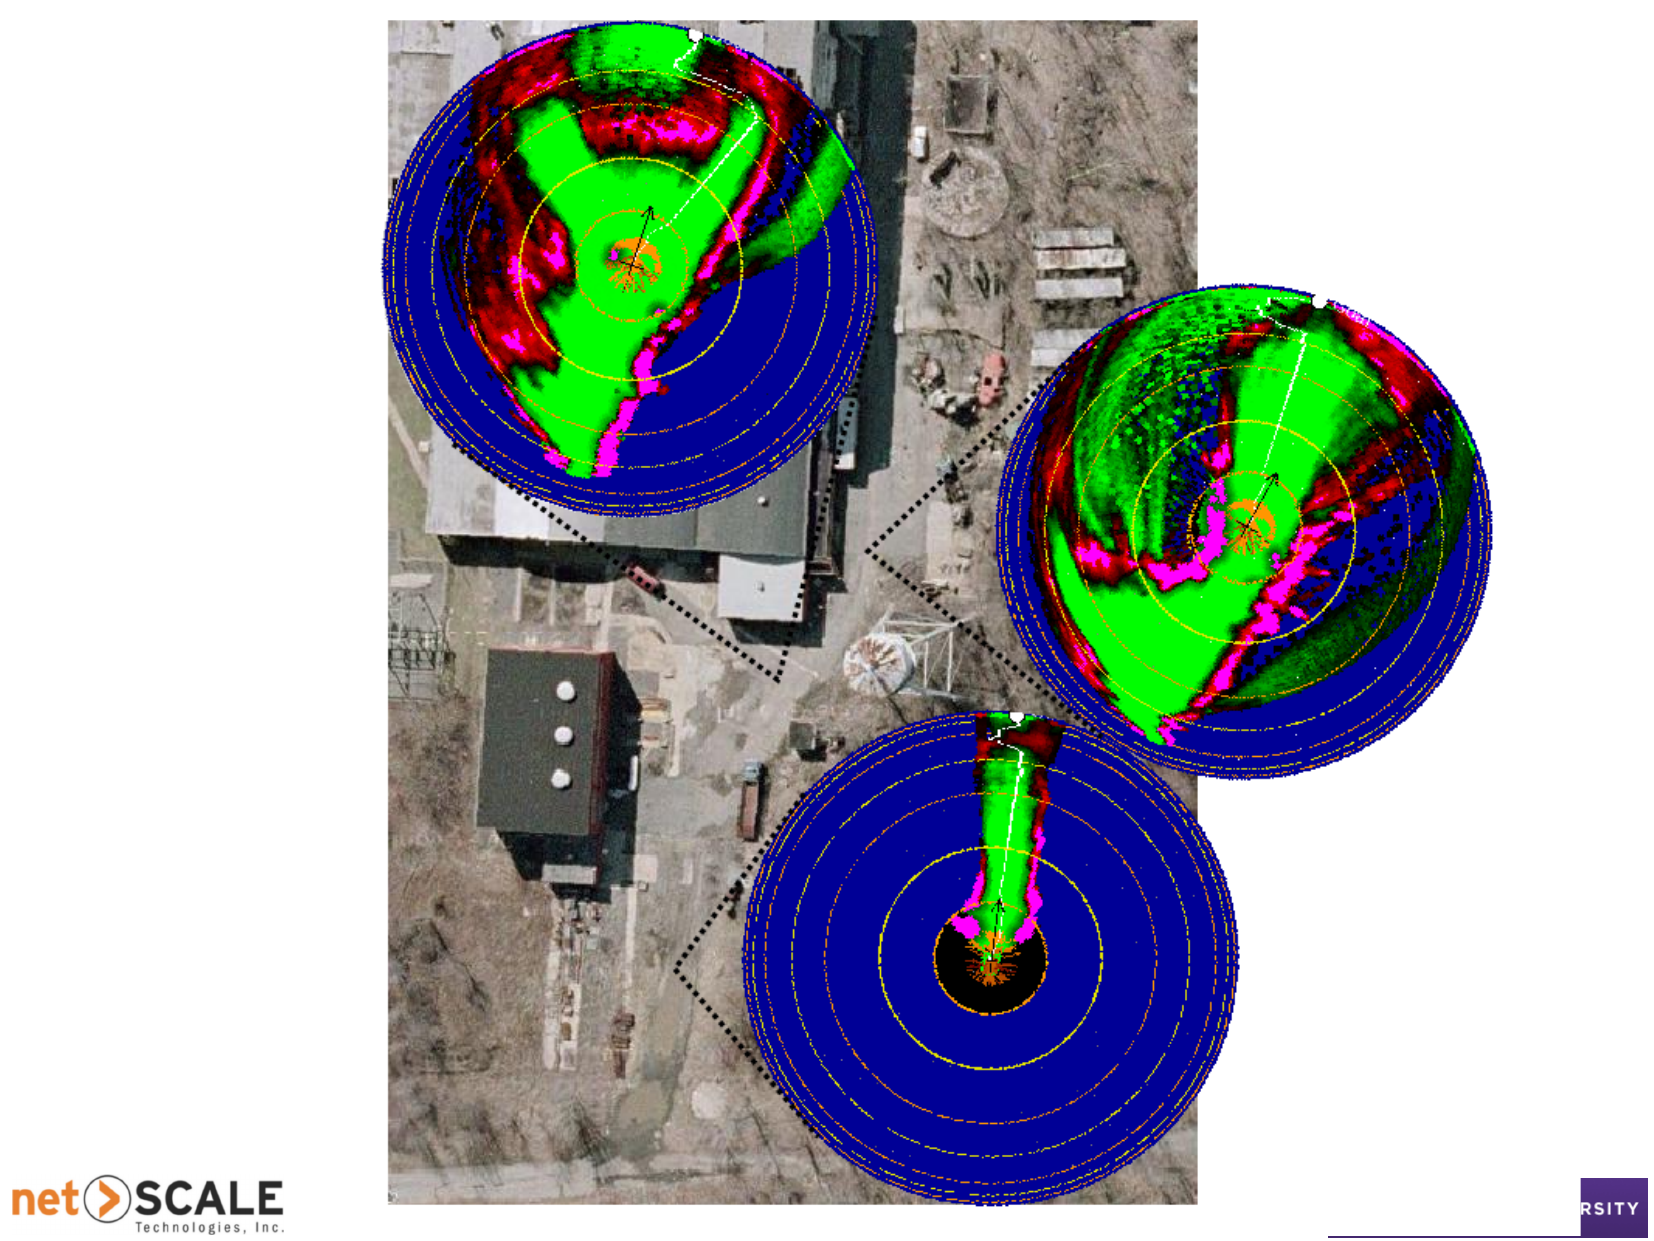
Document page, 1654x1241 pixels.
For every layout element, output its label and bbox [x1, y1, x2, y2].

picture [12, 1174, 284, 1235]
picture [317, 20, 1648, 1238]
